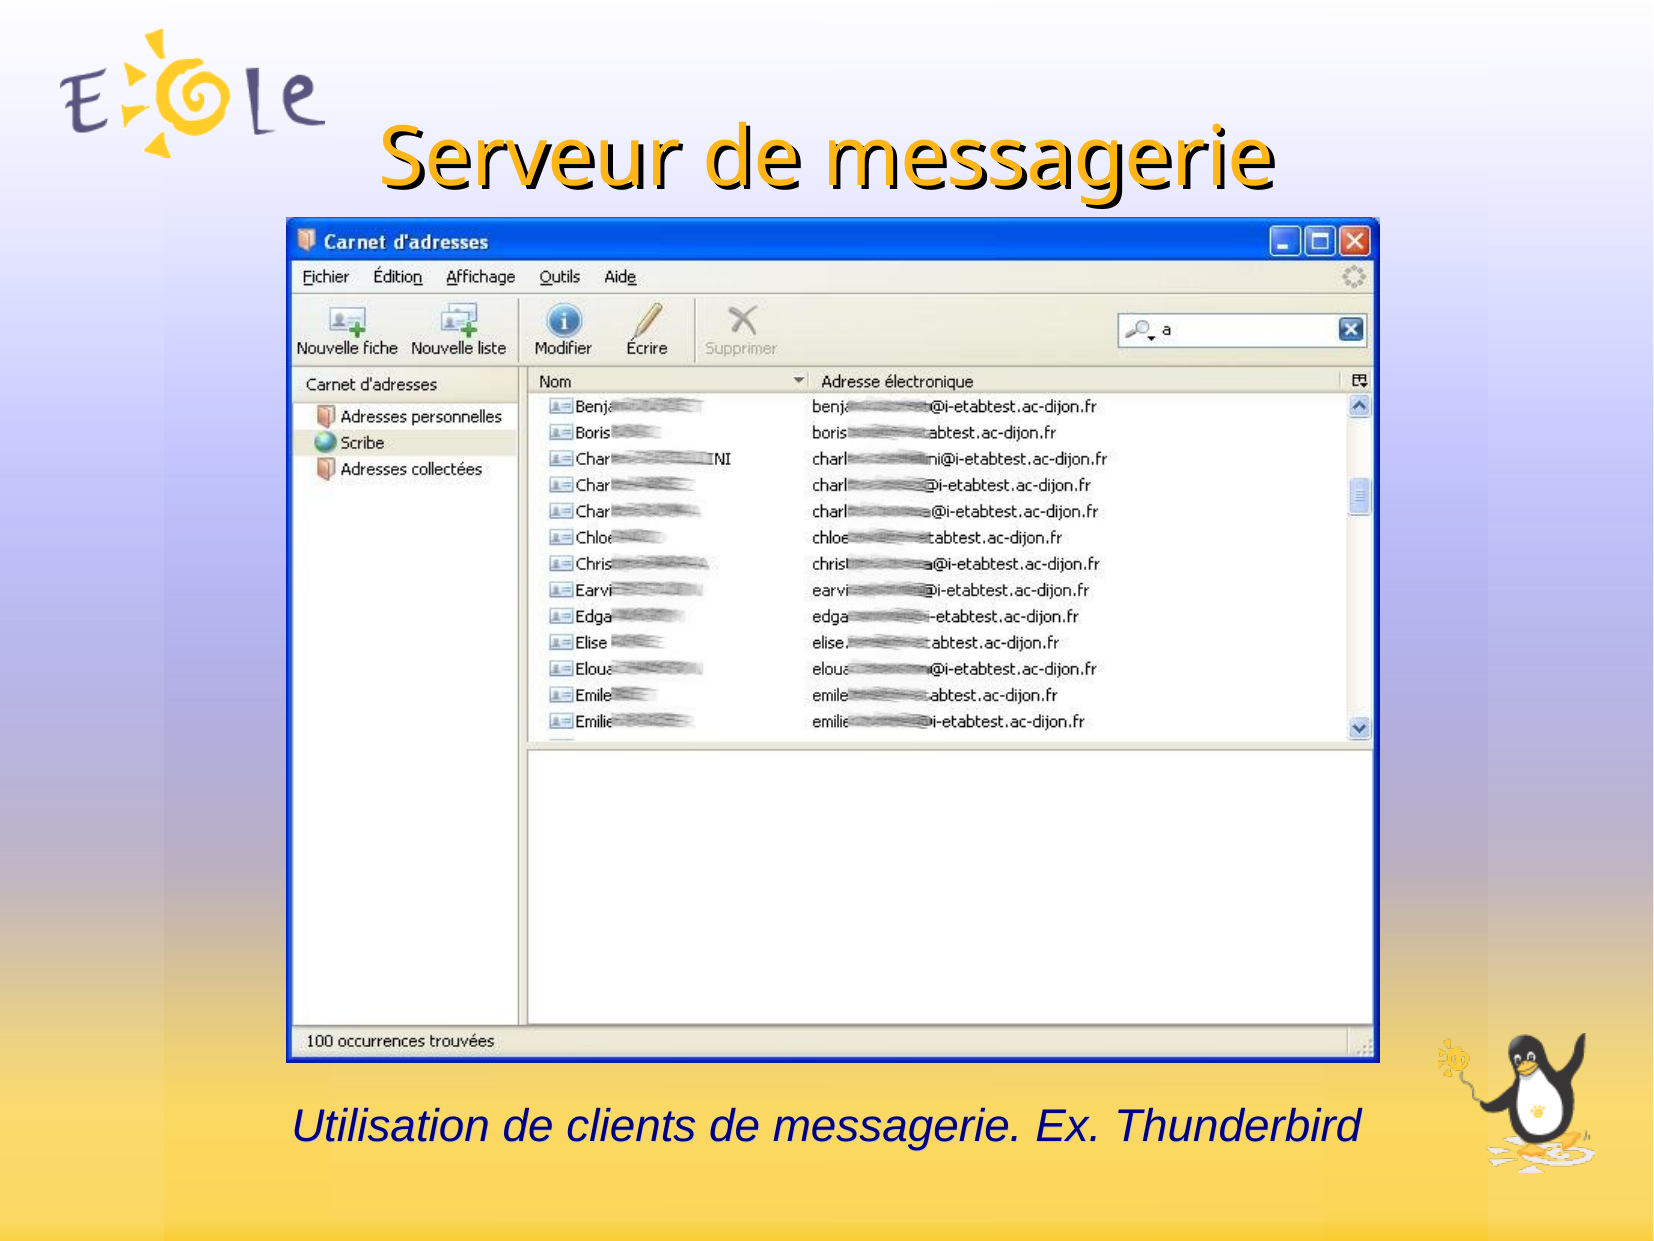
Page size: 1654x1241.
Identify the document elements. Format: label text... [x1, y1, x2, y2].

title Serveur de messagerie [82, 49, 1572, 257]
text_box Utilisation de clients de messagerie. Ex. Thunderbird [29, 1092, 1625, 1166]
picture [0, 0, 1654, 1241]
